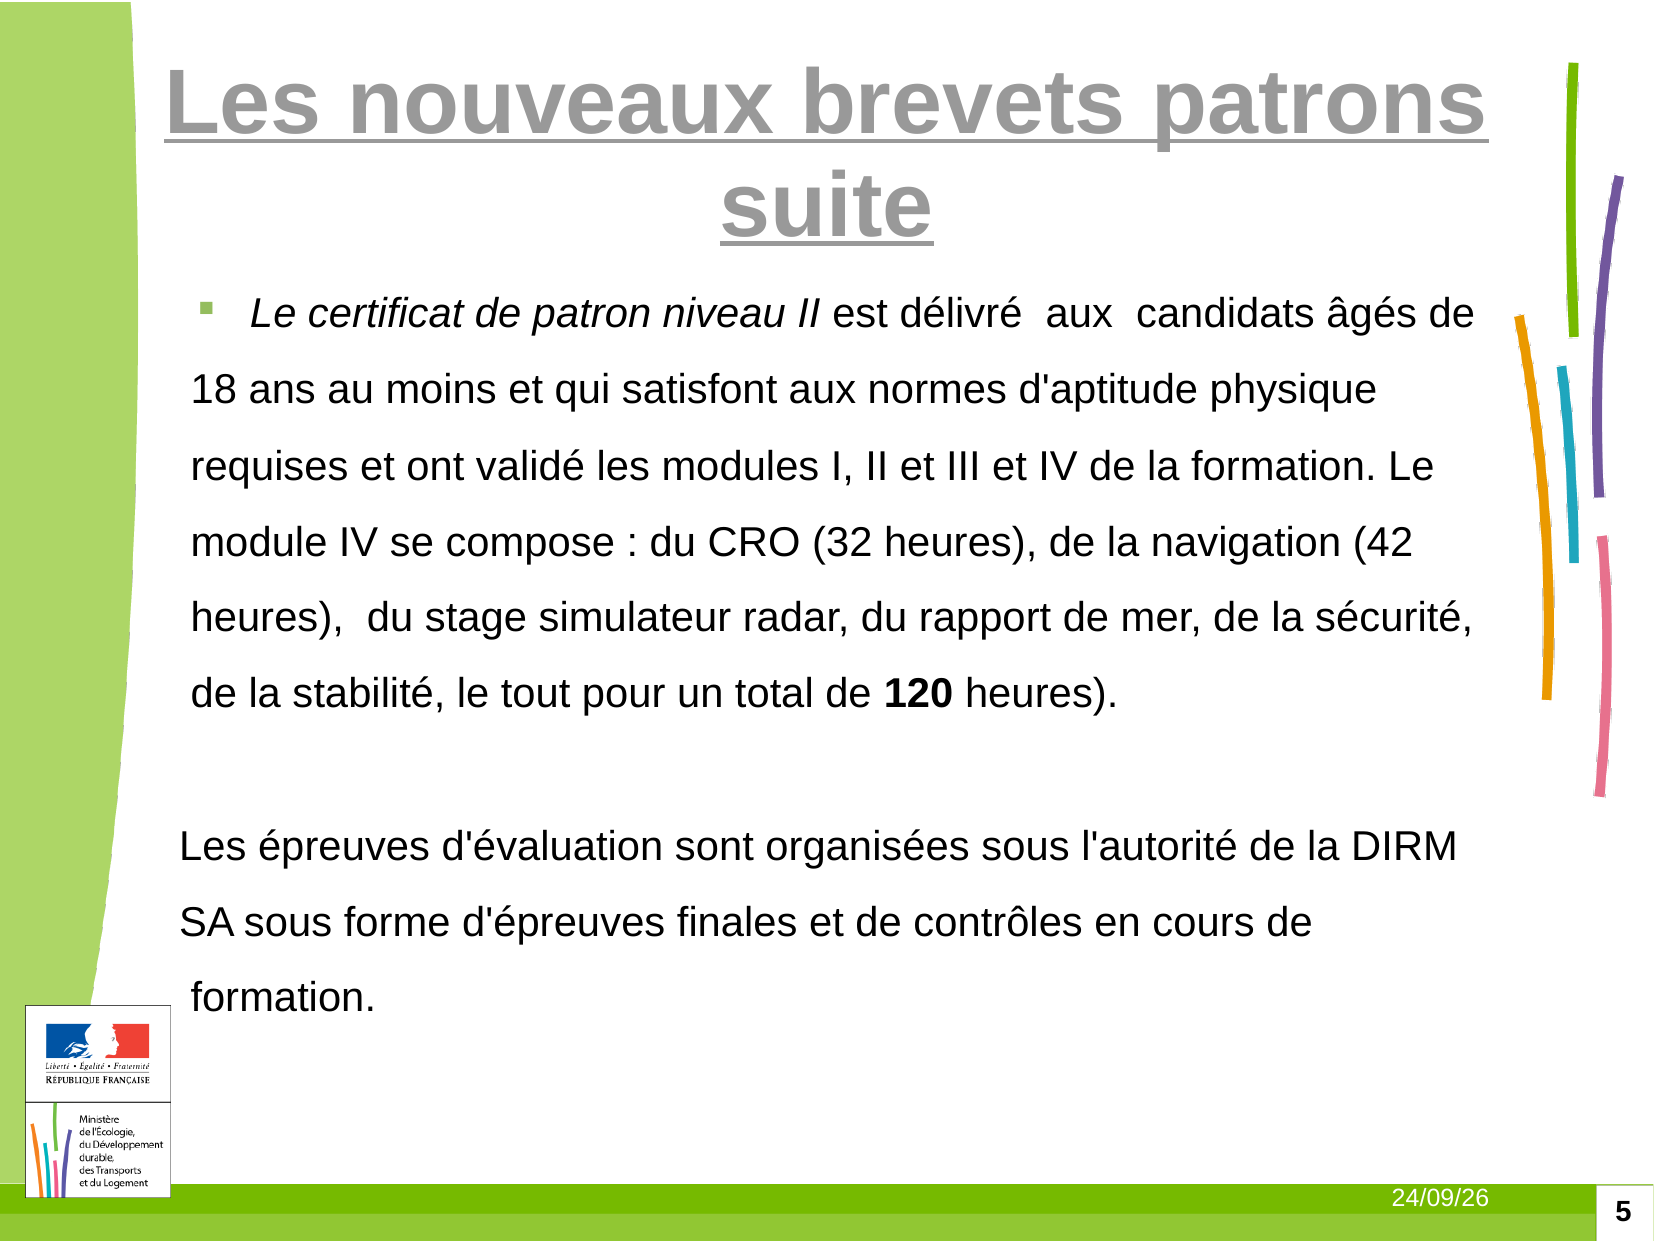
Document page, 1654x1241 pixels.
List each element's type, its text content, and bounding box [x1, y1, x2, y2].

list Le certificat de patron niveau II est délivré aux candidats âgés de 18 ans au moins et qui satisfont aux normes d'aptitude physique requises et ont validé les modules I, II et III et IV de la formation. Le module IV se compose : du CRO (32 heures), de la navigation (42 heures), du stage simulateur radar, du rapport de mer, de la sécurité, de la stabilité, le tout pour un total de 120 heures). Les épreuves d'évaluation sont organisées sous l'autorité de la DIRM SA sous forme d'épreuves finales et de contrôles en cours de formation. [179, 290, 1509, 1094]
title Les nouveaux brevets patrons suite [82, 50, 1571, 256]
picture [0, 2, 1654, 1241]
